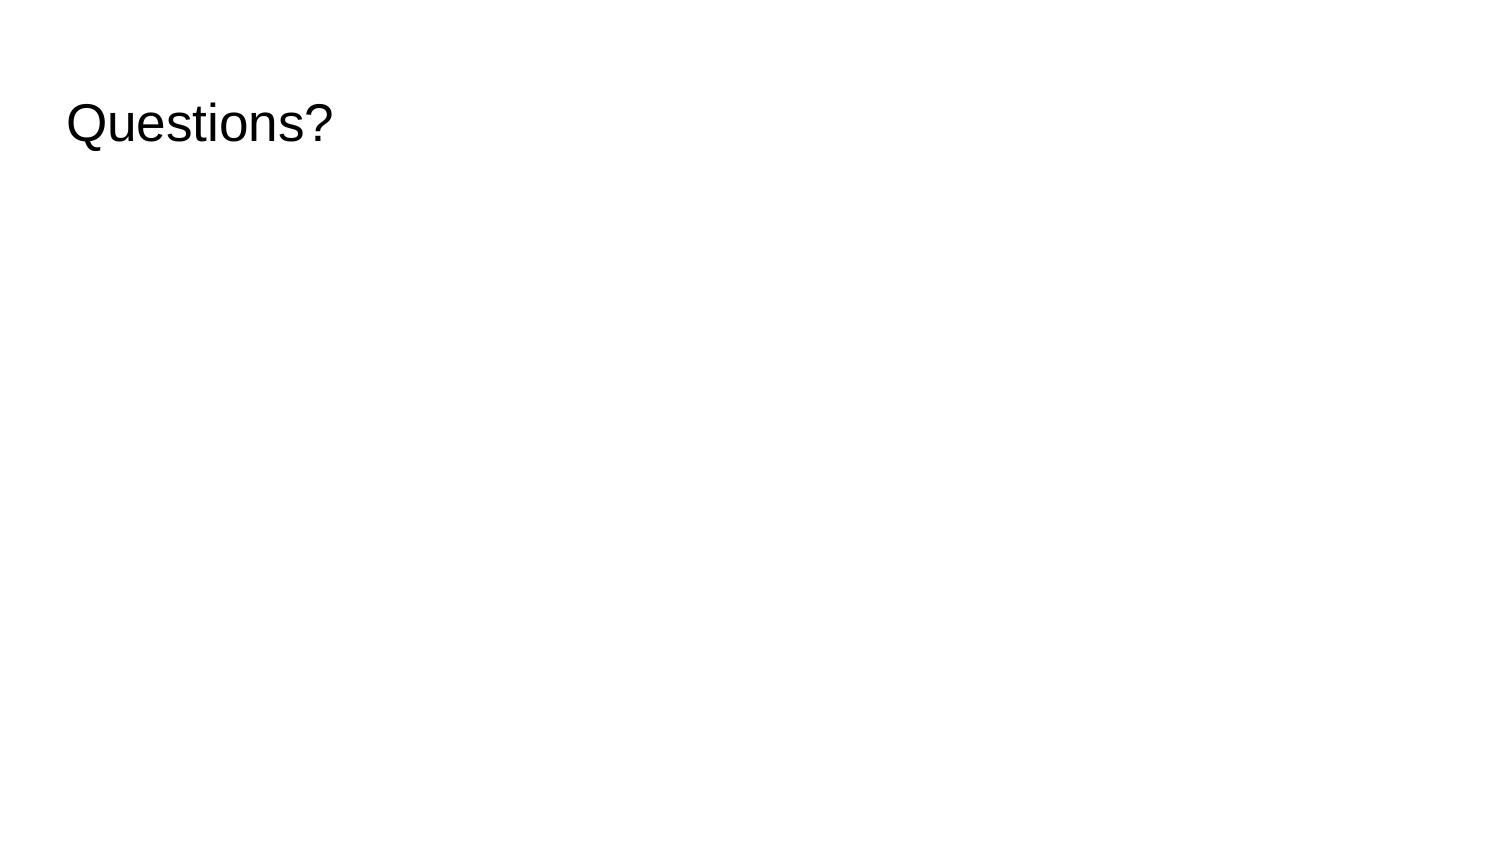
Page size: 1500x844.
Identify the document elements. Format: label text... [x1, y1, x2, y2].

title Questions? [51, 72, 1449, 167]
